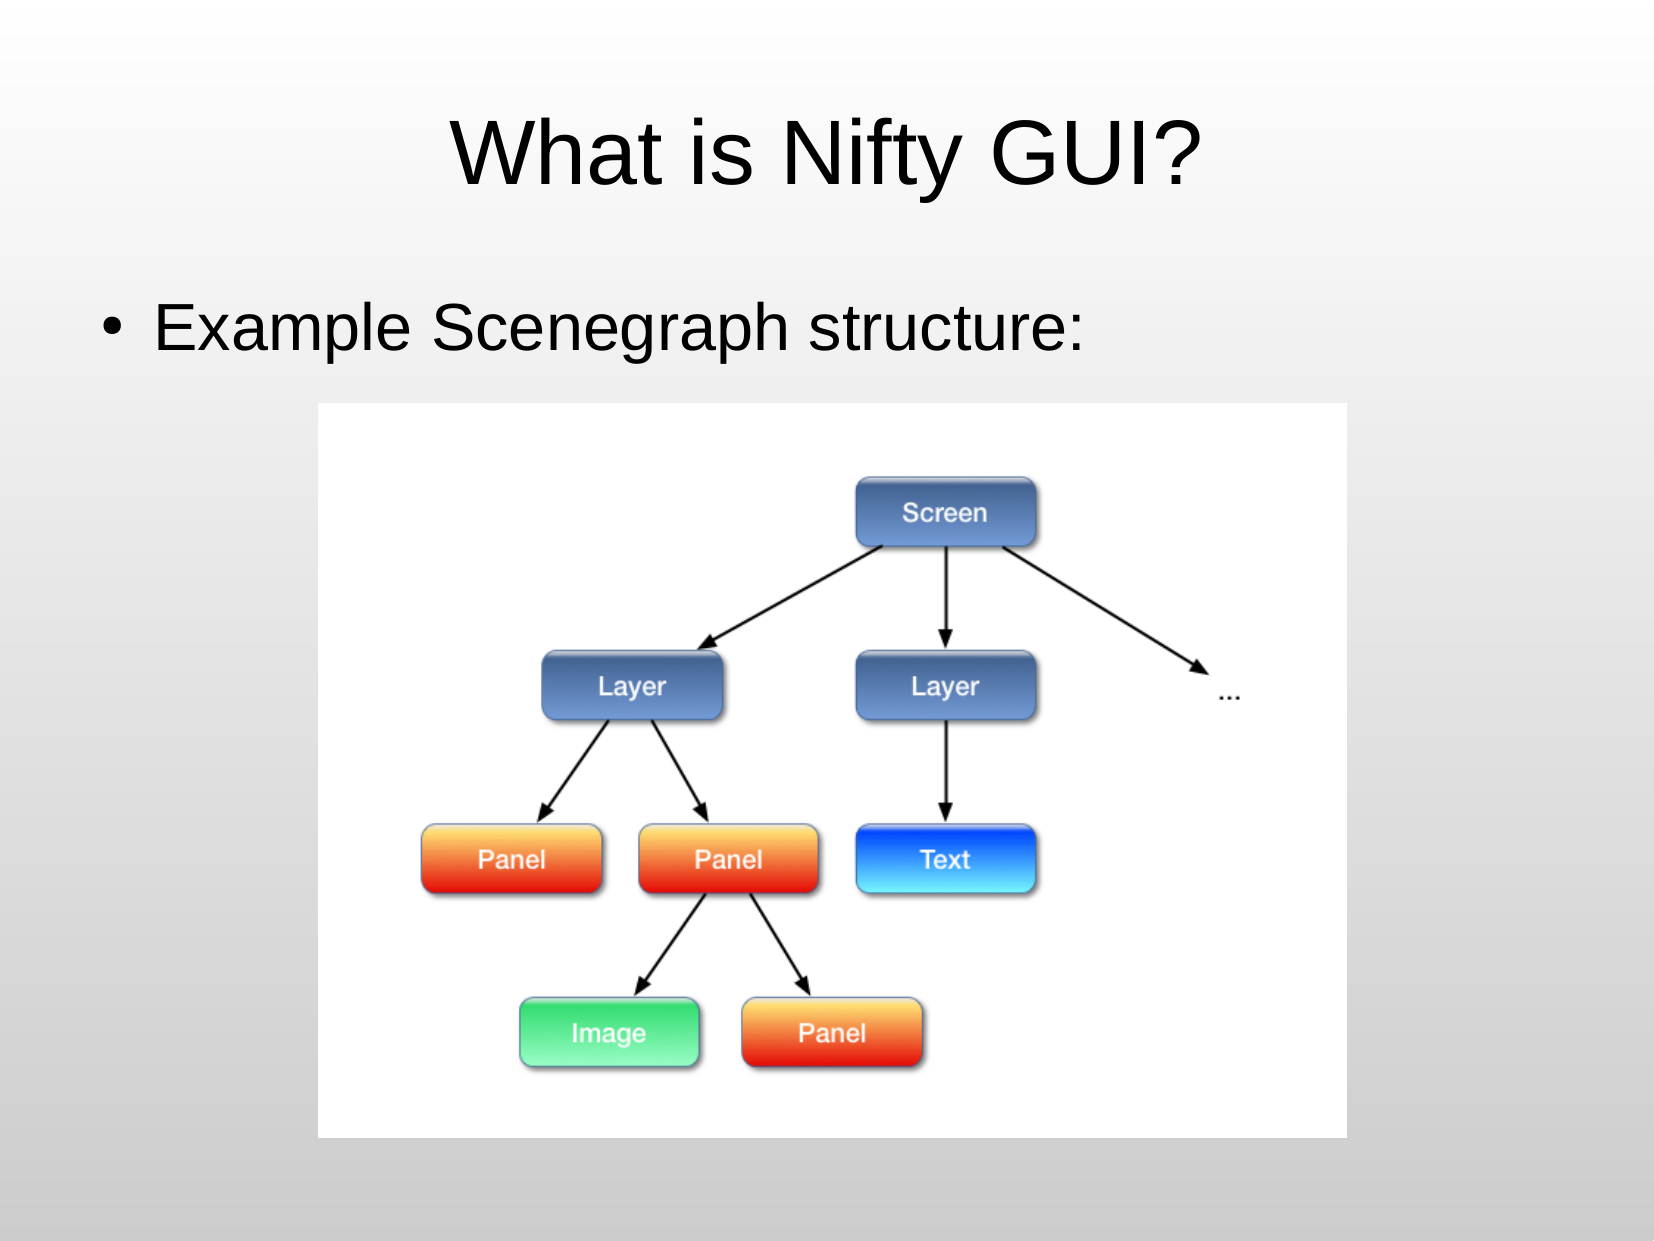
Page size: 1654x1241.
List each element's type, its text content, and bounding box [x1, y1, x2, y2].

picture [318, 403, 1347, 1138]
list Example Scenegraph structure: [82, 290, 1571, 1109]
title What is Nifty GUI? [82, 49, 1571, 257]
